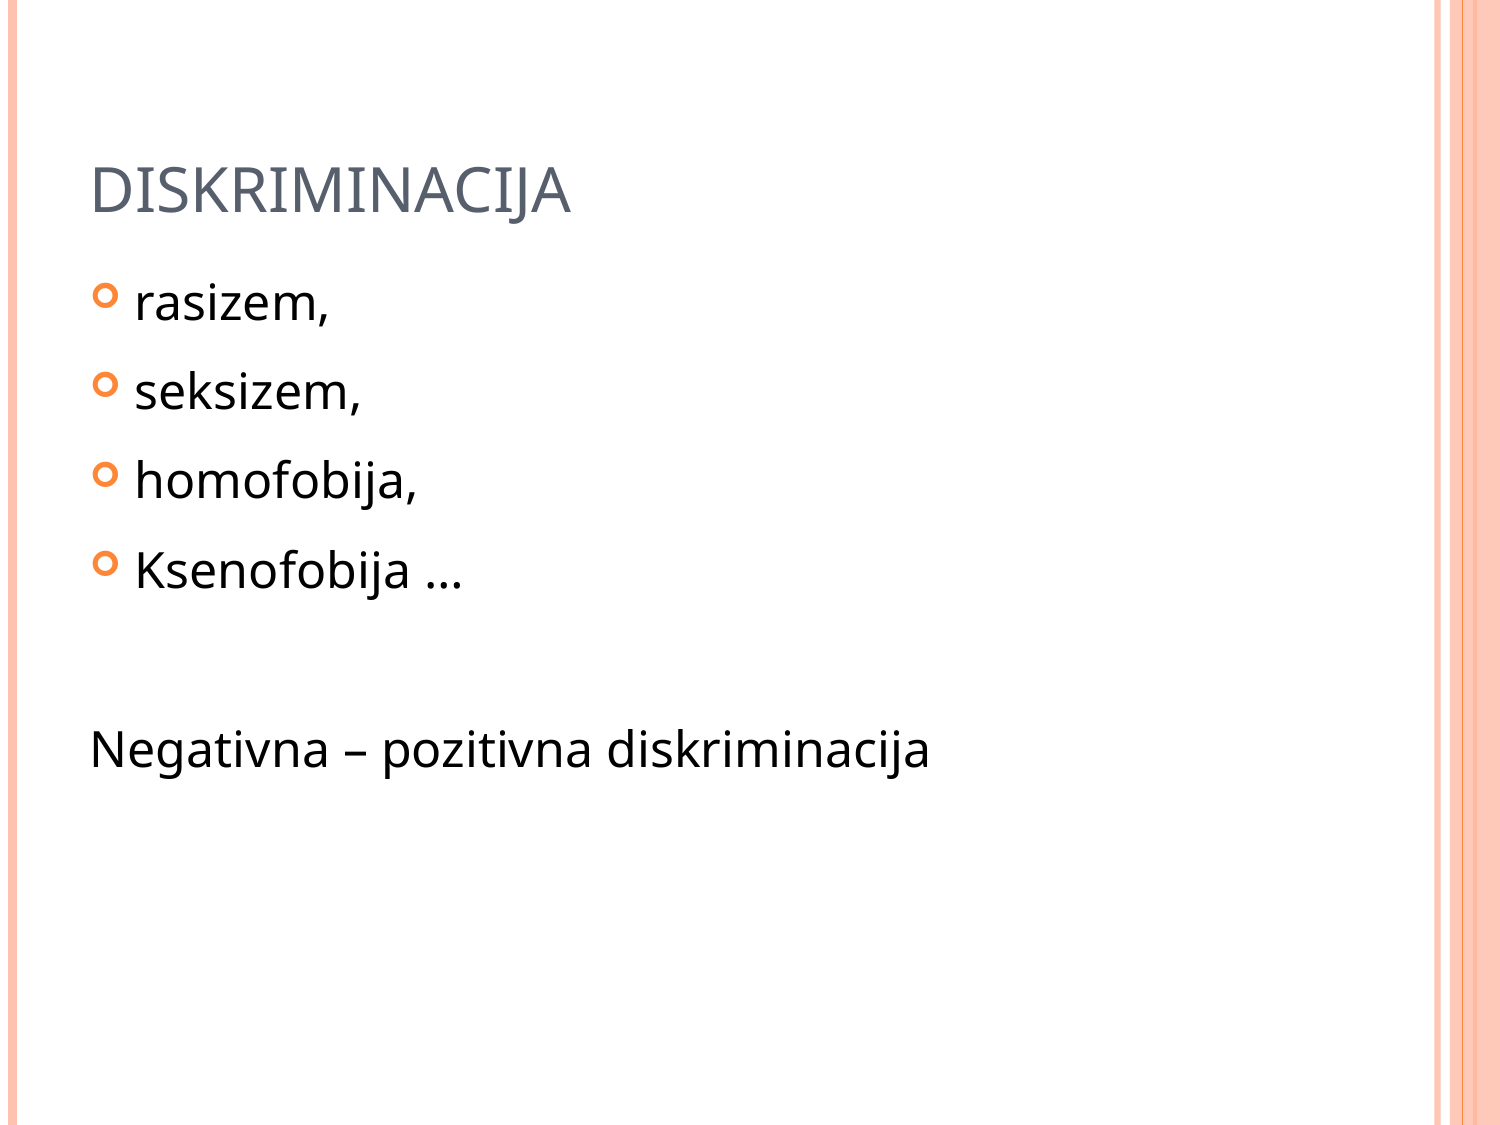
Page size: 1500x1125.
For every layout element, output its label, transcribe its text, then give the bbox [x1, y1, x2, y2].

title DISKRIMINACIJA [75, 45, 1300, 233]
list rasizem, seksizem, homofobija, Ksenofobija … Negativna – pozitivna diskriminacija [75, 262, 1300, 1062]
